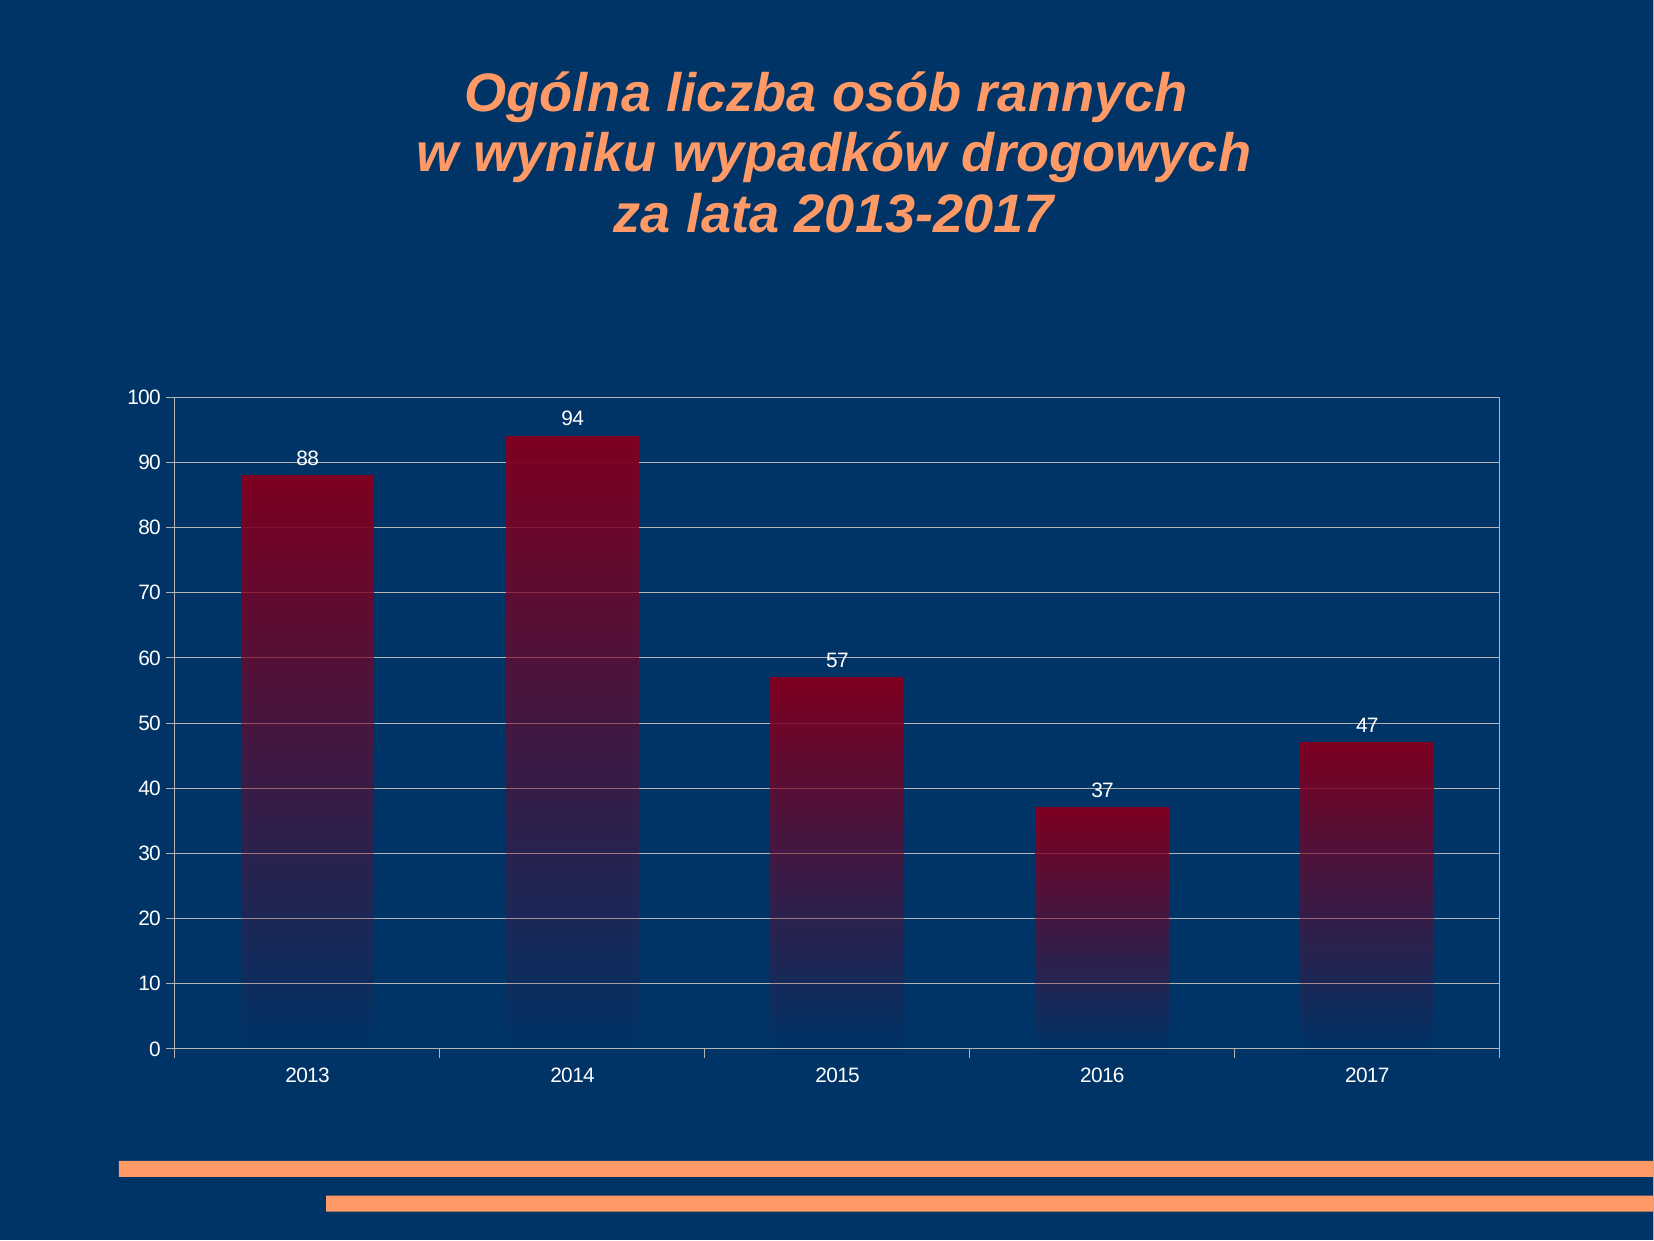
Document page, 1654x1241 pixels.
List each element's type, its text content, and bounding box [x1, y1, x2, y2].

chart [70, 327, 1560, 1147]
title Ogólna liczba osób rannych w wyniku wypadków drogowych za lata 2013-2017 [82, 49, 1571, 257]
